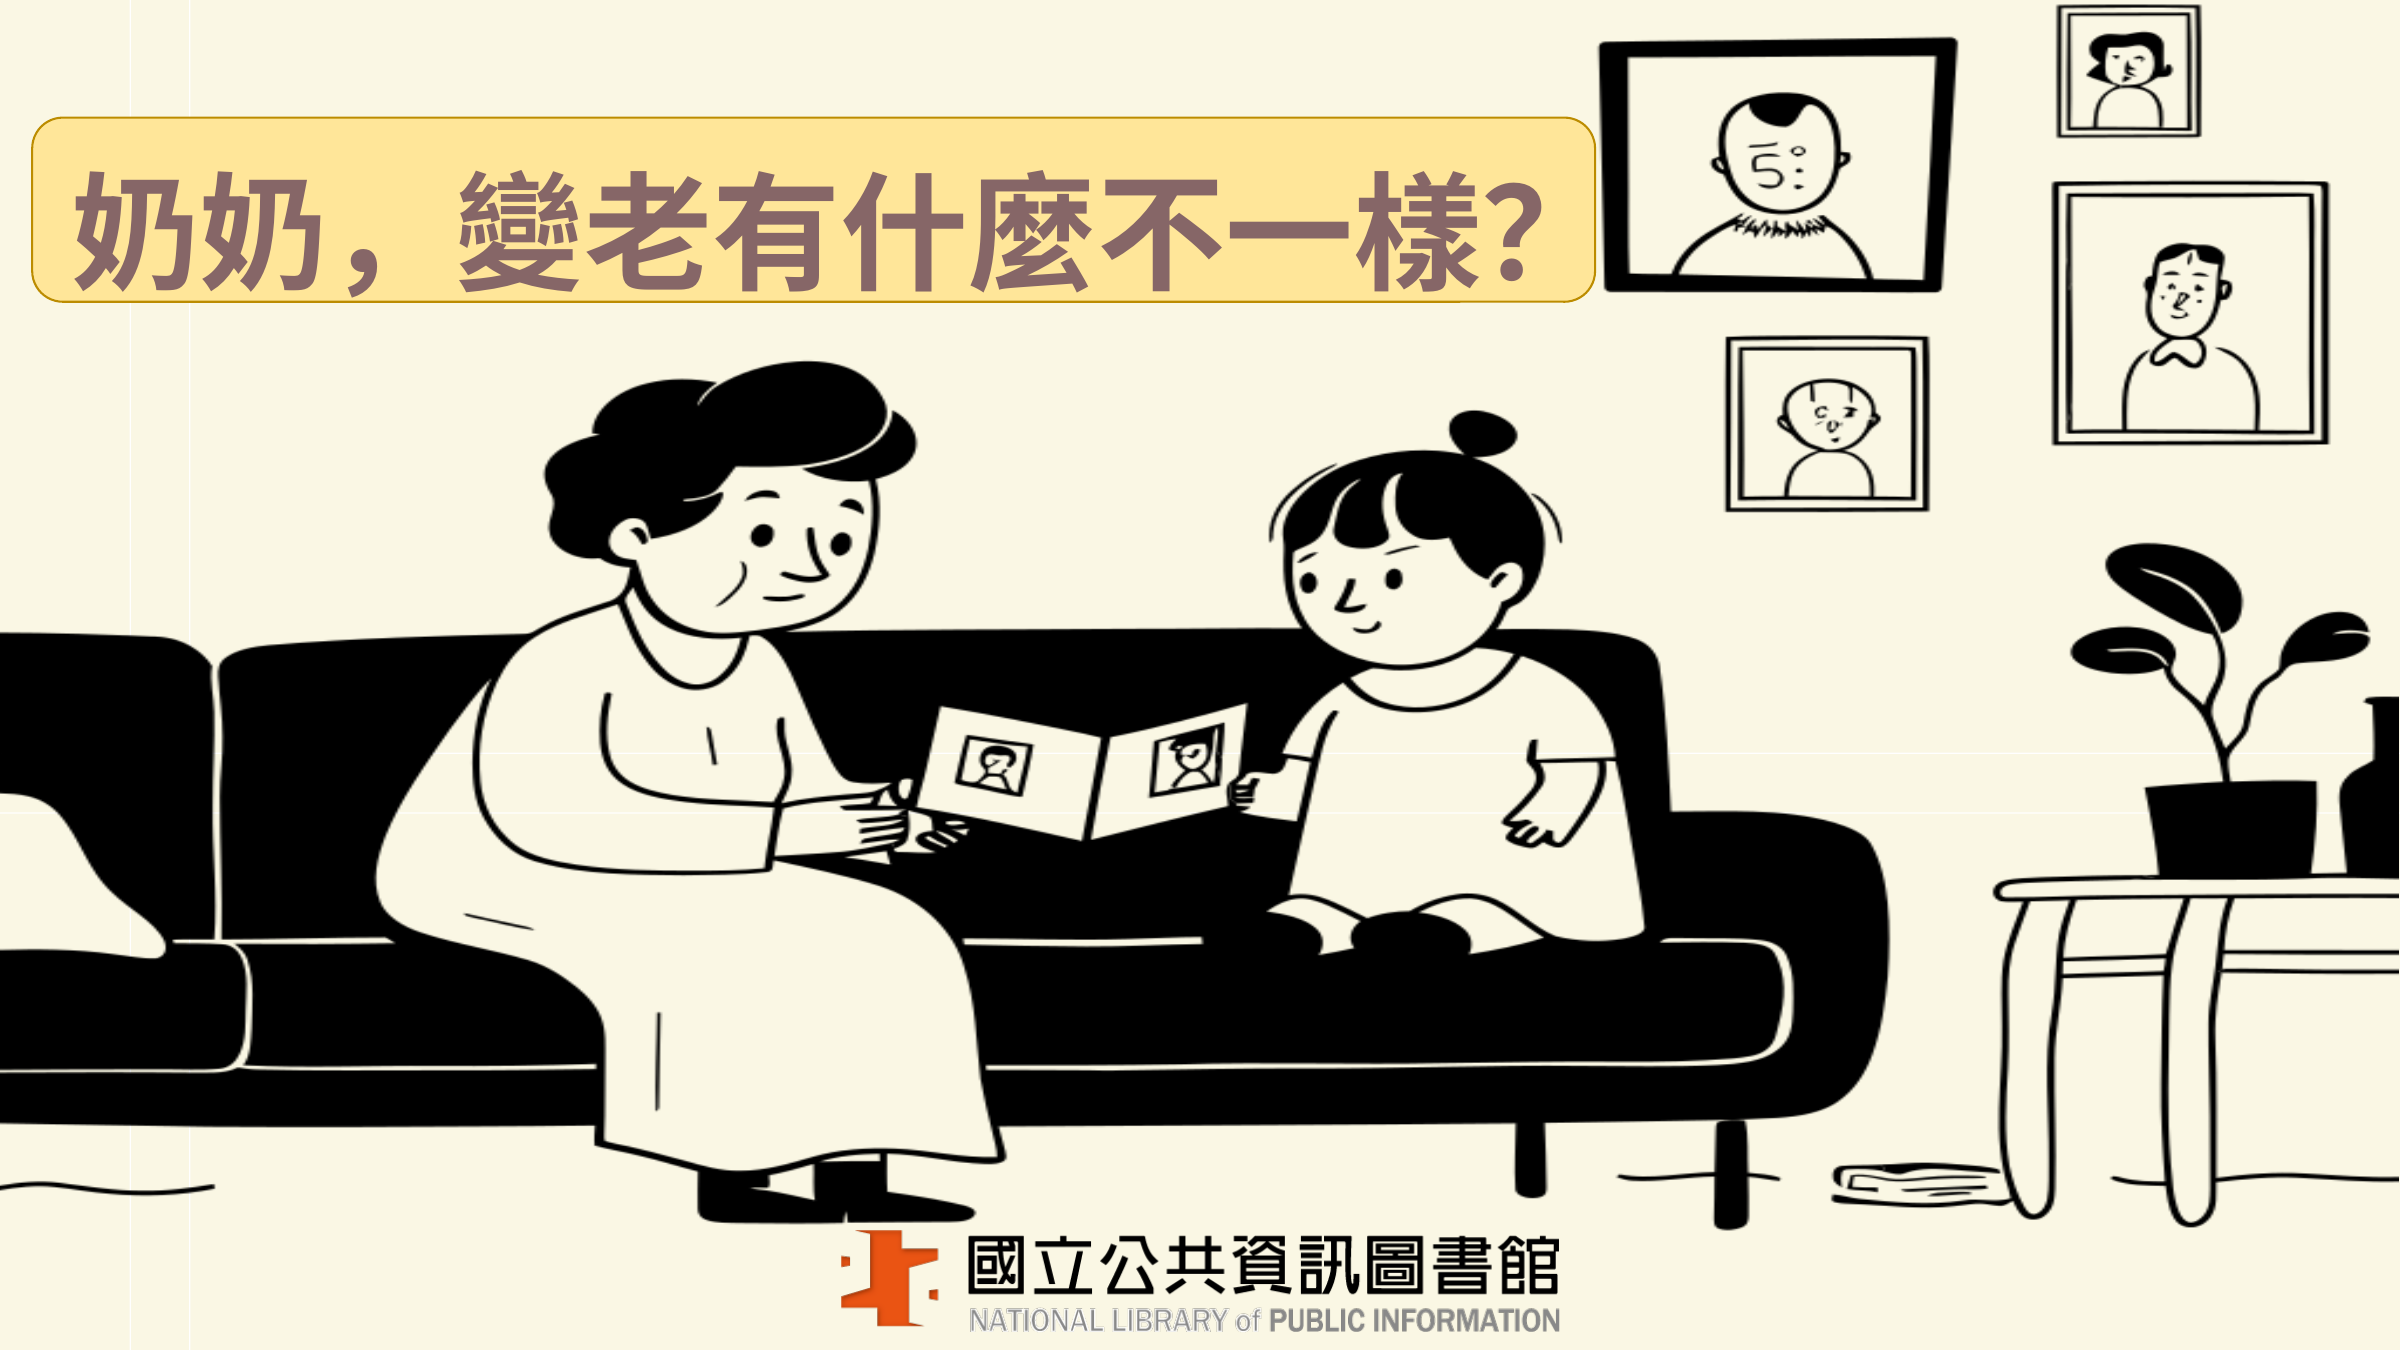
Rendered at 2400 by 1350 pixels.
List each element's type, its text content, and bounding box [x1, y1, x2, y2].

text_box [32, 117, 1595, 146]
picture [0, 0, 2399, 1350]
text_box 奶奶，變老有什麼不一樣？ [0, 146, 1695, 443]
